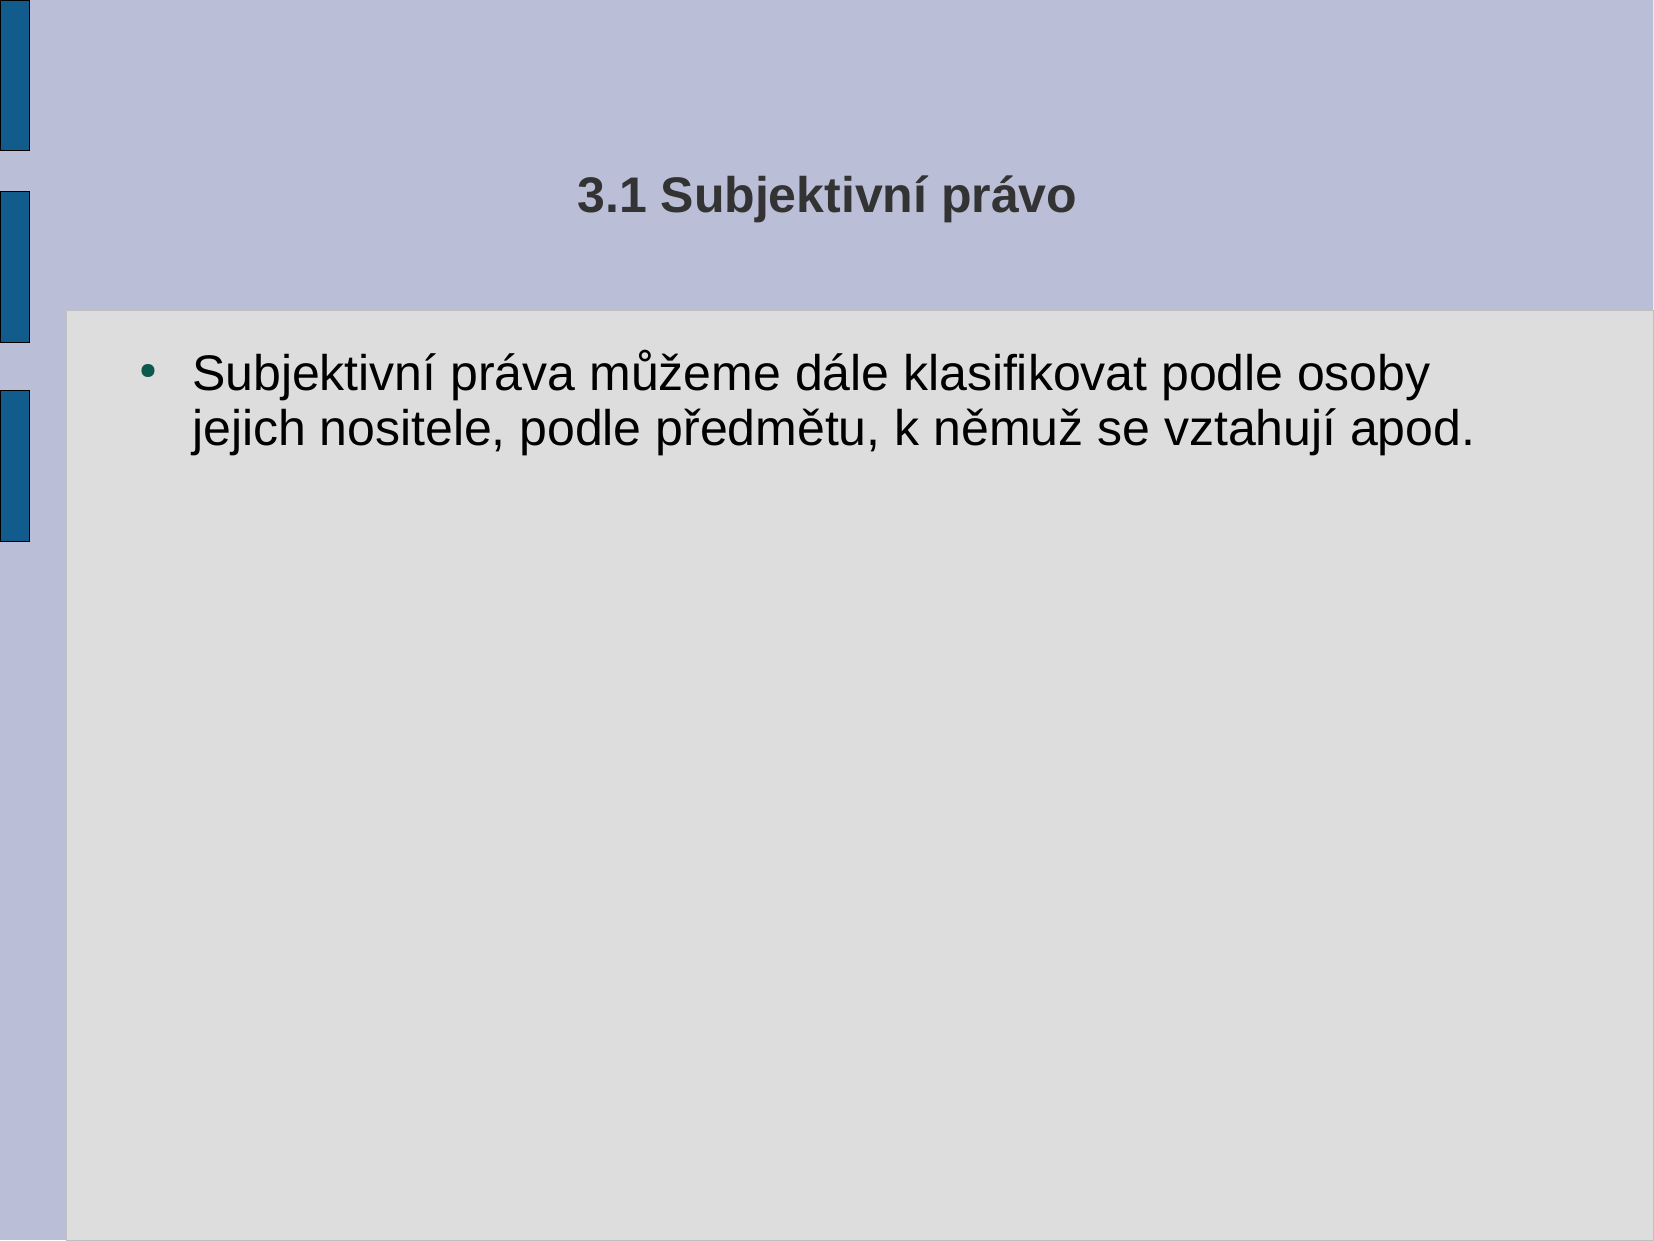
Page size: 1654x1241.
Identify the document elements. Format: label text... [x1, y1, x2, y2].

title 3.1 Subjektivní právo [121, 91, 1534, 299]
list Subjektivní práva můžeme dále klasifikovat podle osoby jejich nositele, podle předmětu, k němuž se vztahují apod. [121, 344, 1534, 1065]
